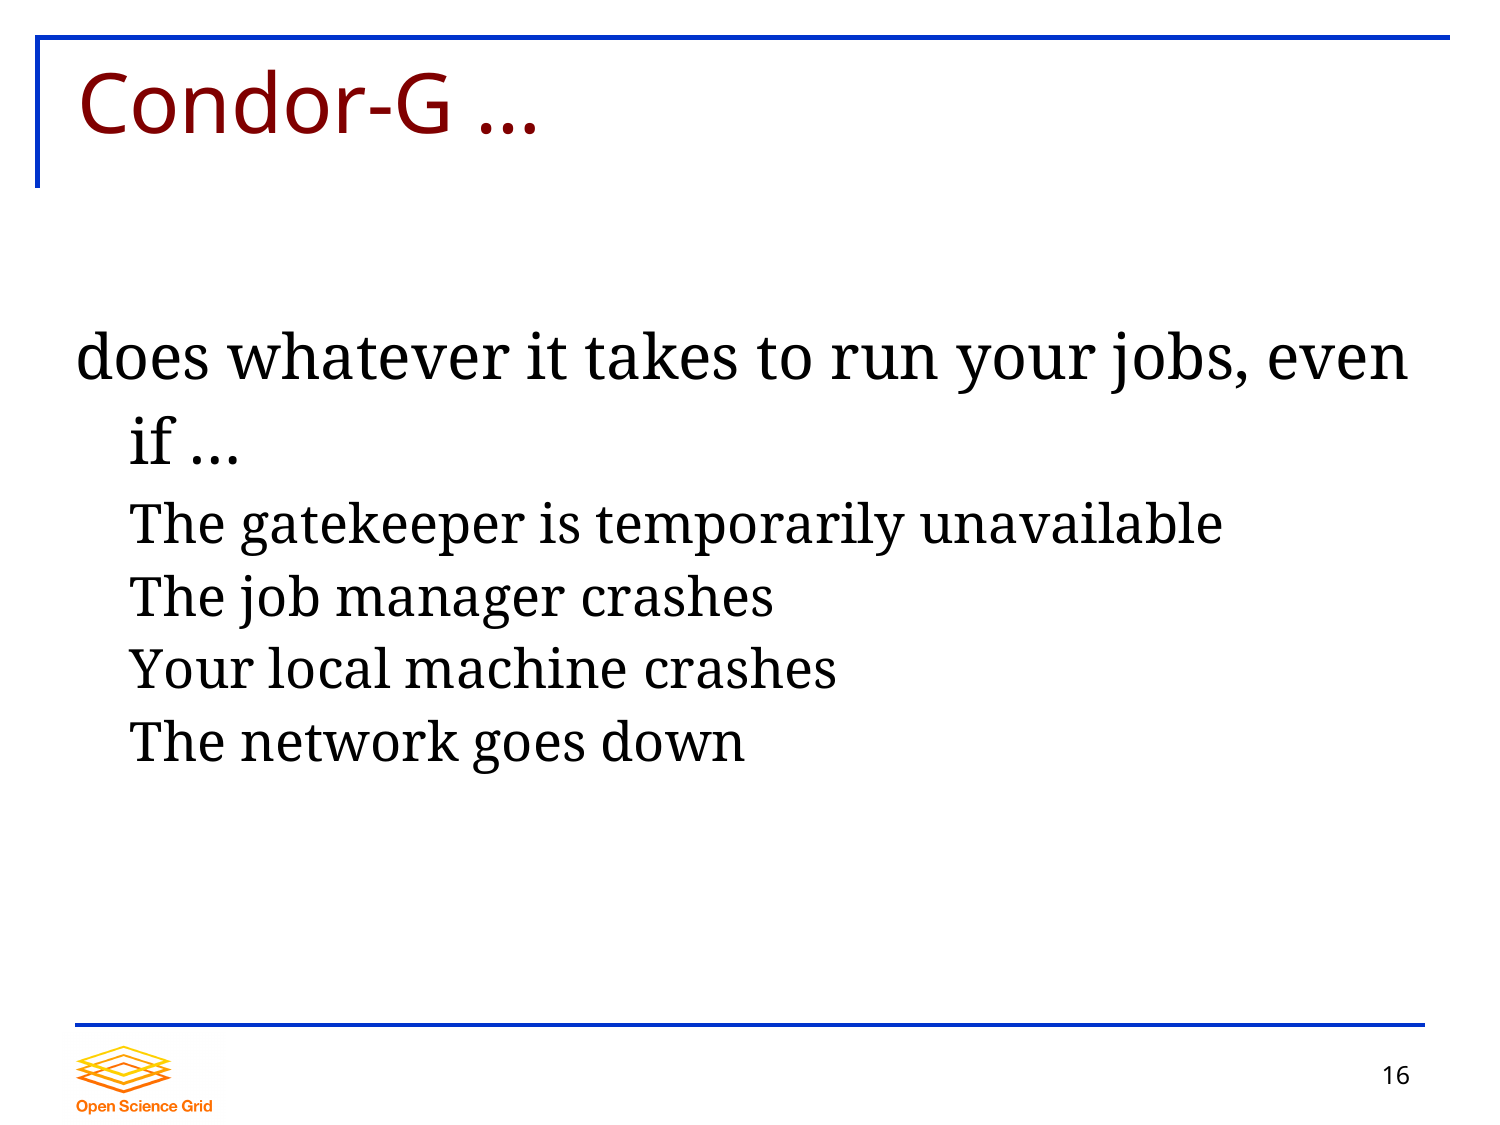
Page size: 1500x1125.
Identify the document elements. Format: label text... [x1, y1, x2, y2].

title Condor-G … [62, 37, 1450, 225]
list does whatever it takes to run your jobs, even if … The gatekeeper is temporarily unavailable The job manager crashes Your local machine crashes The network goes down [75, 312, 1424, 1006]
picture [62, 1032, 226, 1125]
